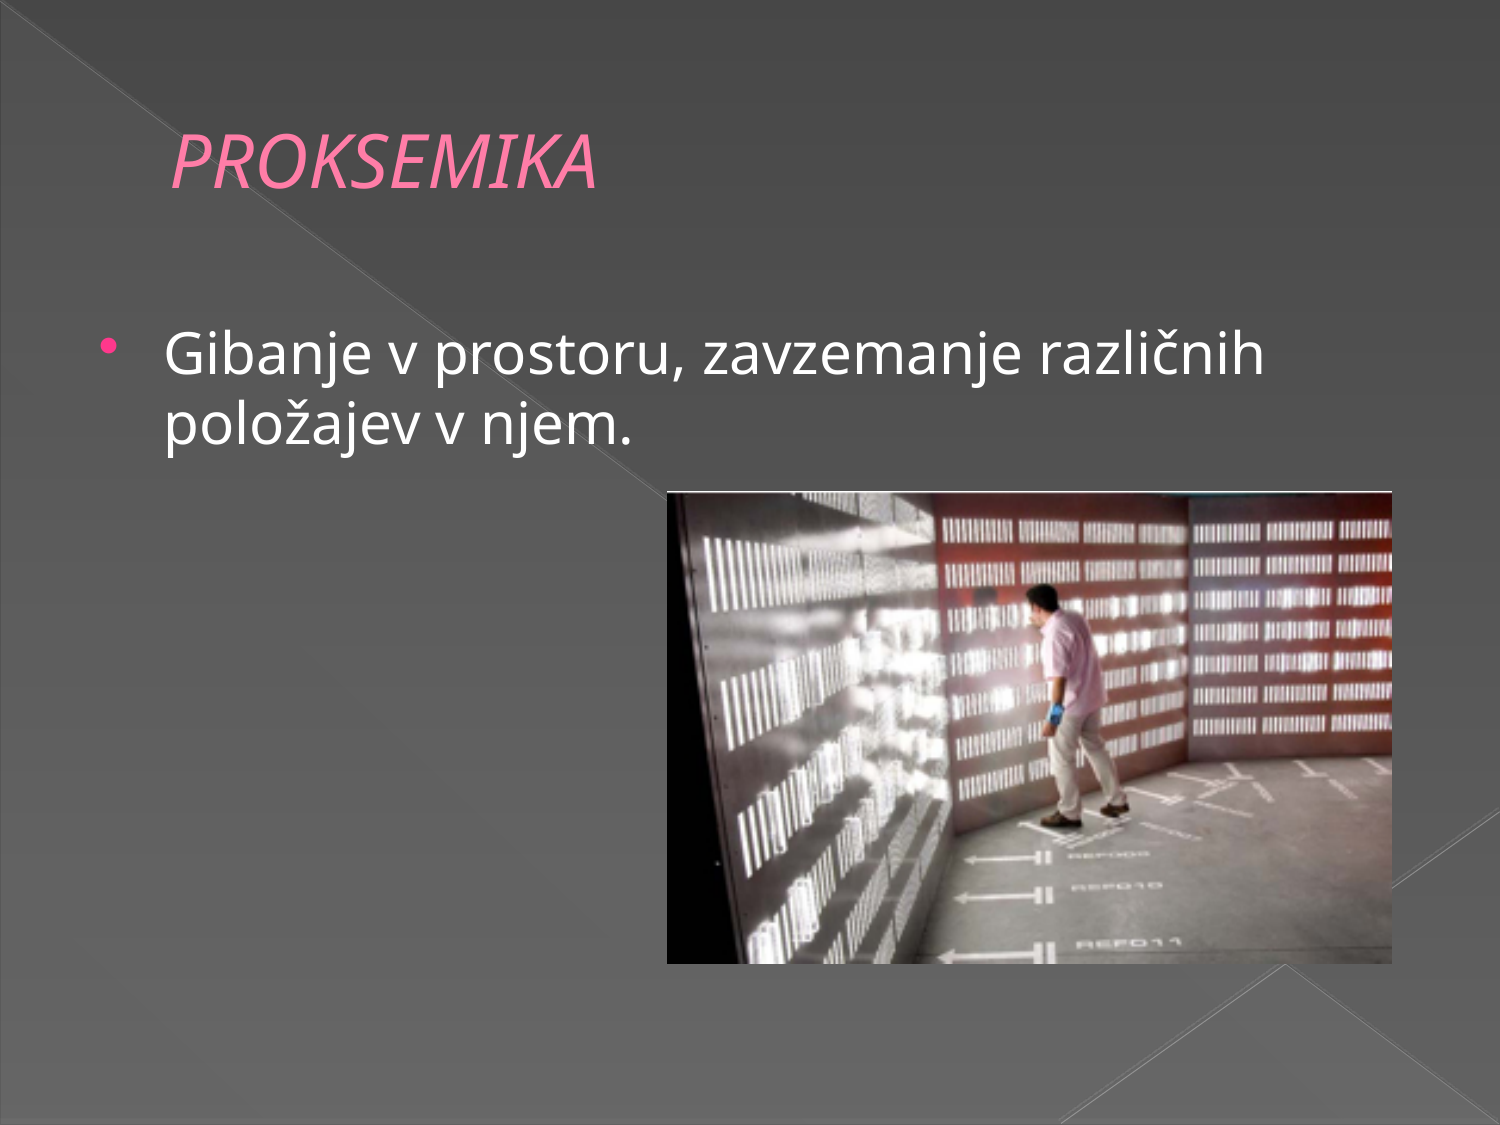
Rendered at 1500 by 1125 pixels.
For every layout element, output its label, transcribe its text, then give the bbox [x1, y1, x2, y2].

list Gibanje v prostoru, zavzemanje različnih položajev v njem. [75, 308, 1425, 1059]
title PROKSEMIKA [75, 43, 1425, 274]
picture [667, 491, 1392, 964]
